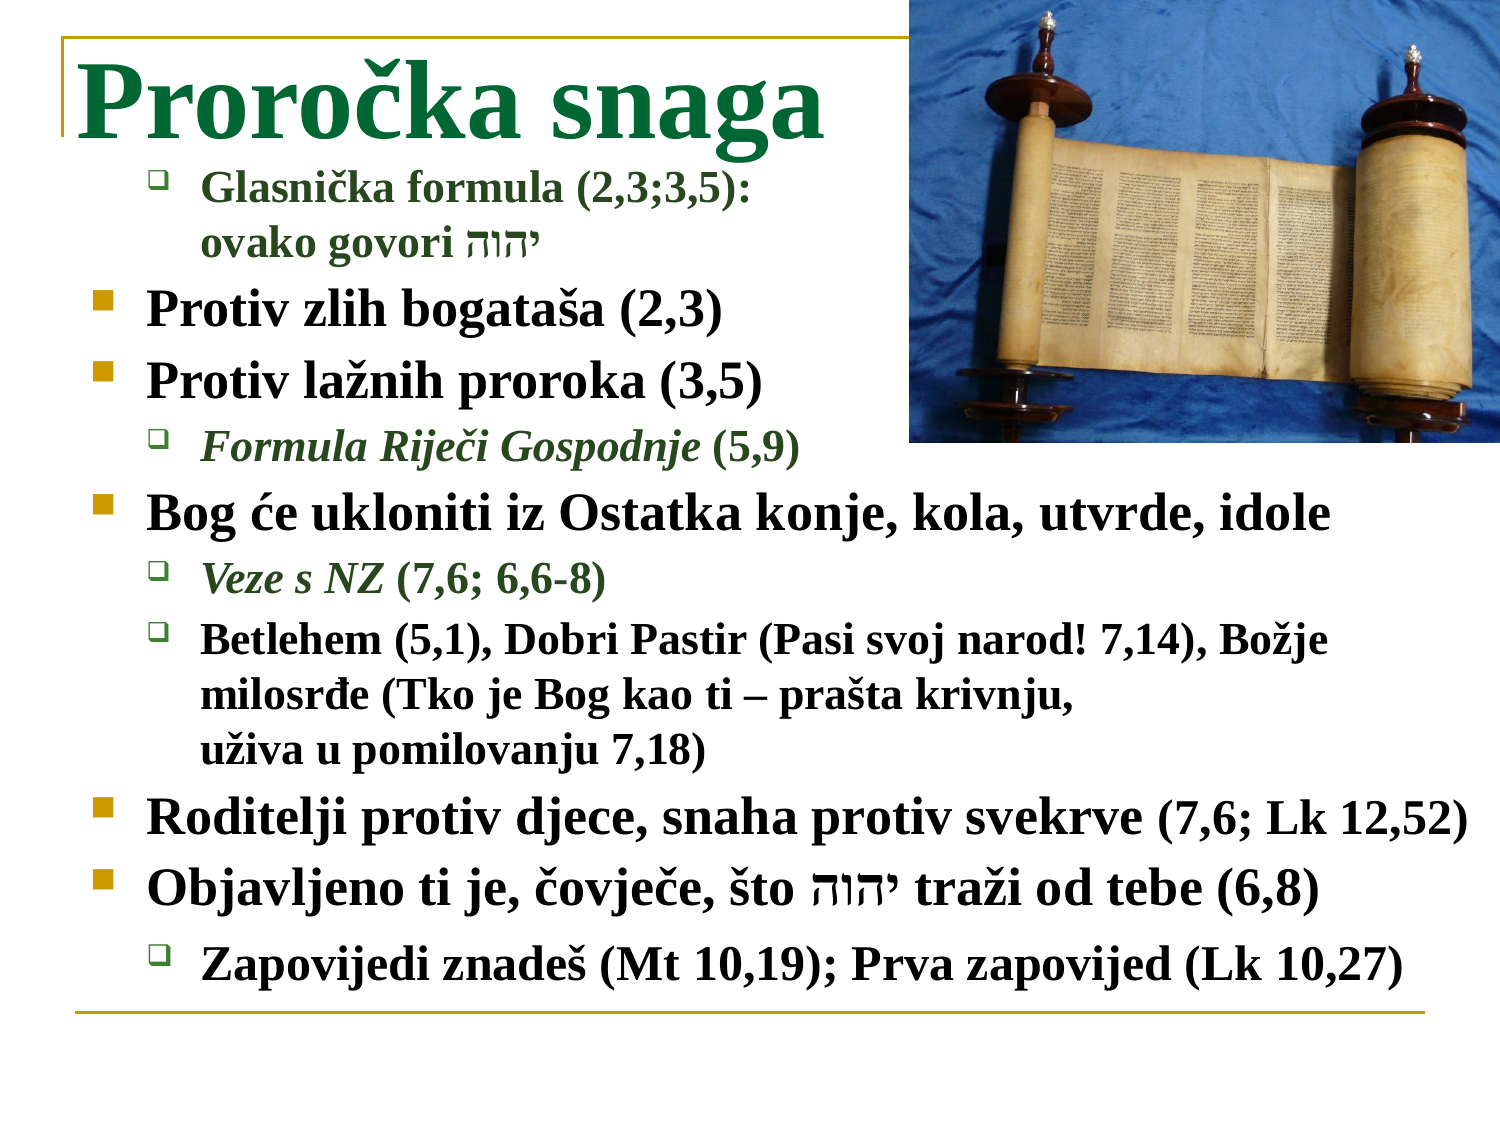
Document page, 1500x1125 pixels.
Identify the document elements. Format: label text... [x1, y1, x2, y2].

picture [909, 0, 1500, 443]
title Proročka snaga [61, 19, 909, 206]
list Glasnička formula (2,3;3,5): ovako govori יהוה Protiv zlih bogataša (2,3) Protiv lažnih proroka (3,5) Formula Riječi Gospodnje (5,9) Bog će ukloniti iz Ostatka konje, kola, utvrde, idole Veze s NZ (7,6; 6,6-8) Betlehem (5,1), Dobri Pastir (Pasi svoj narod! 7,14), Božje milosrđe (Tko je Bog kao ti – prašta krivnju, uživa u pomilovanju 7,18) Roditelji protiv djece, snaha protiv svekrve (7,6; Lk 12,52) Objavljeno ti je, čovječe, što יהוה traži od tebe (6,8) Zapovijedi znadeš (Mt 10,19); Prva zapovijed (Lk 10,27) [75, 148, 1500, 1006]
